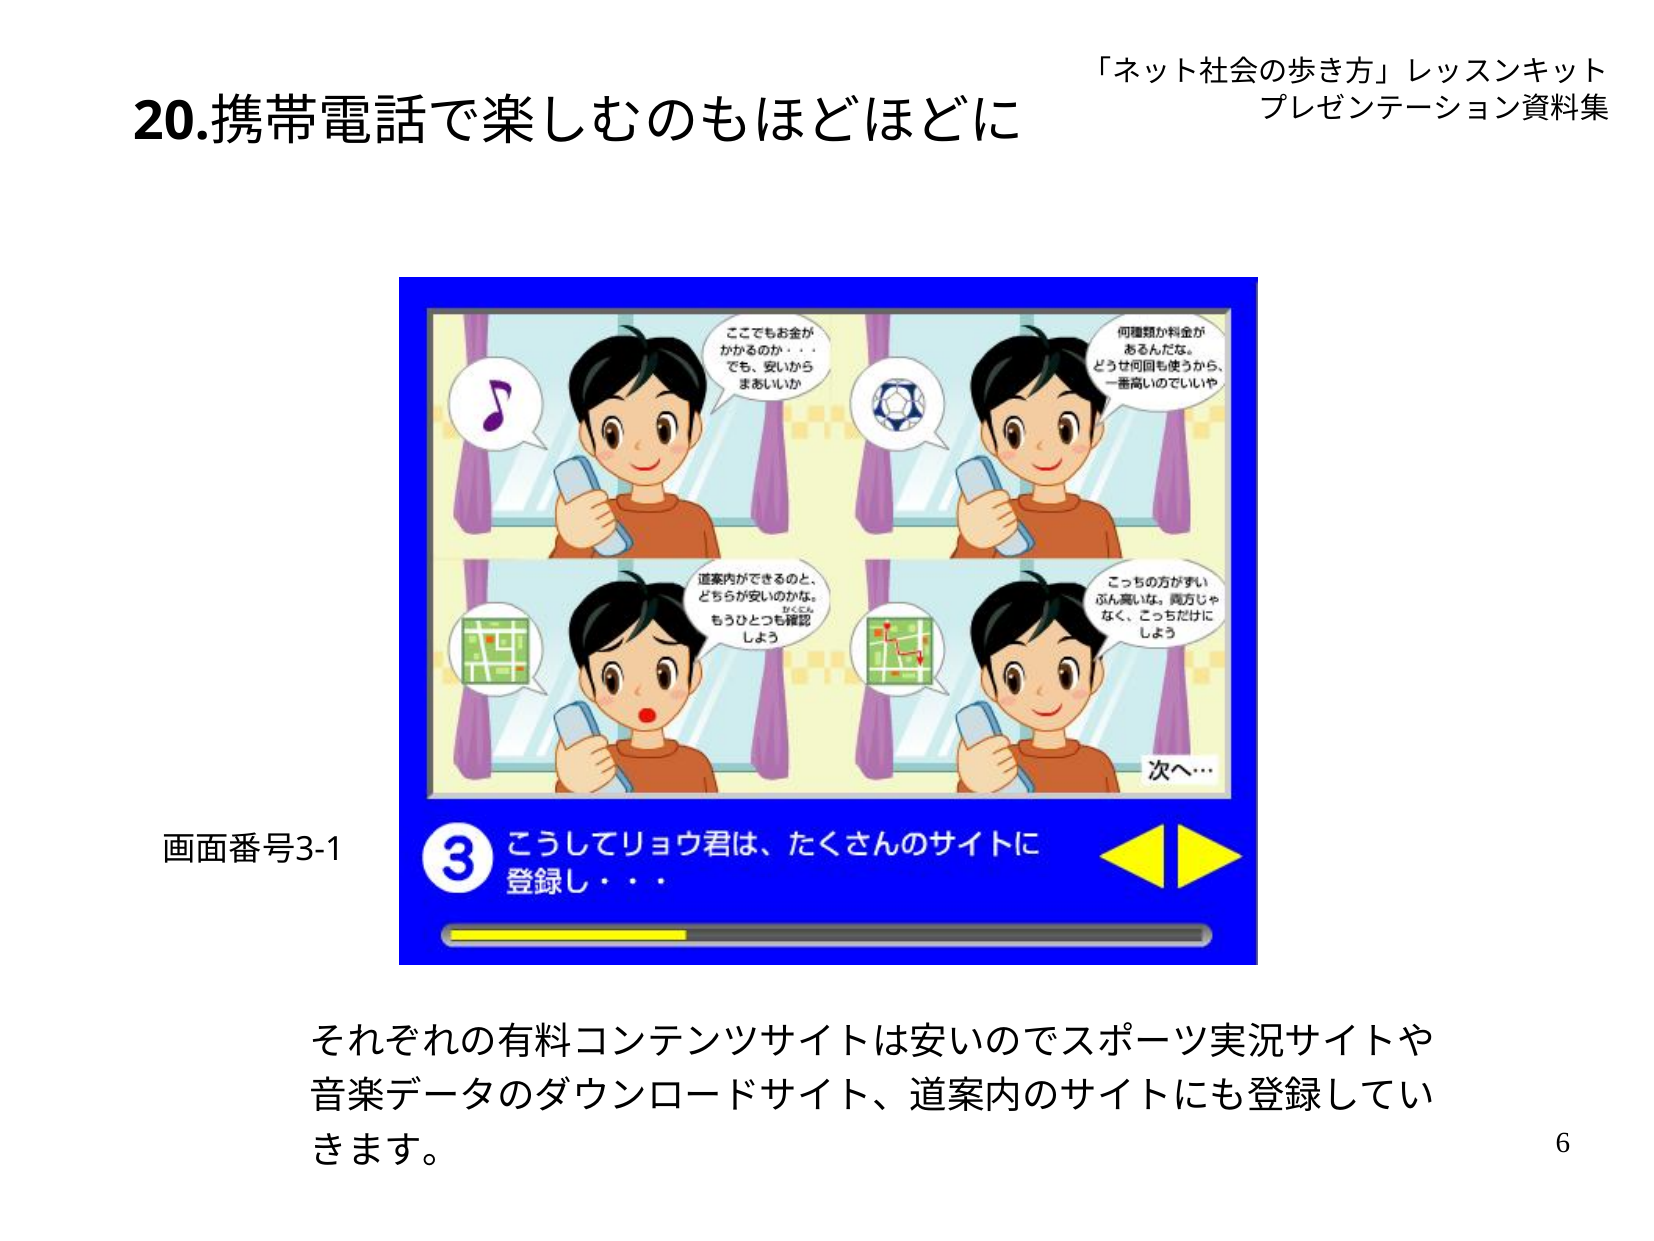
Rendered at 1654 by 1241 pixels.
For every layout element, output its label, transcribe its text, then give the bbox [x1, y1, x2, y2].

text_box 画面番号3-1 [147, 826, 384, 875]
text_box それぞれの有料コンテンツサイトは安いのでスポーツ実況サイトや音楽データのダウンロードサイト、道案内のサイトにも登録していきます。 [295, 1003, 1477, 1182]
text_box 「ネット社会の歩き方」レッスンキット プレゼンテーション資料集 [1062, 44, 1625, 134]
text_box 20.携帯電話で楽しむのもほどほどに [118, 88, 1093, 158]
picture [399, 277, 1258, 965]
